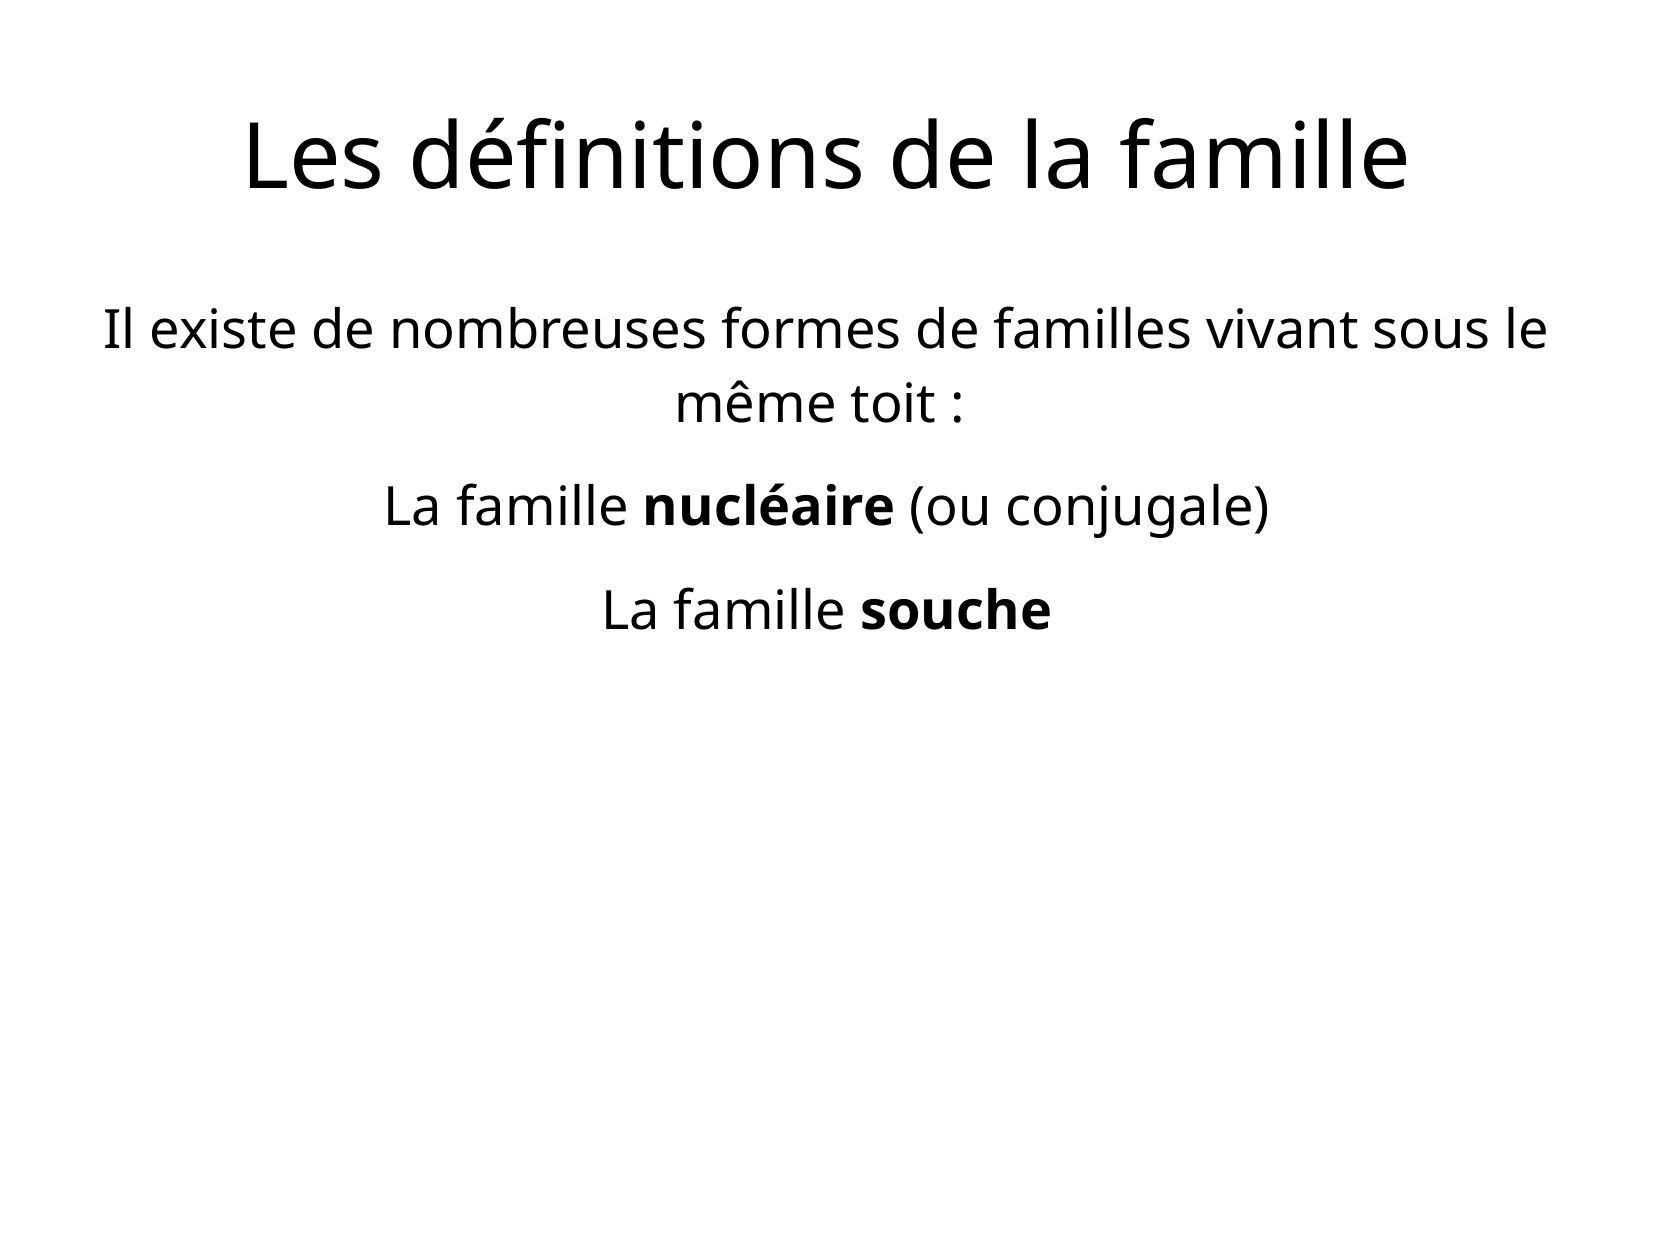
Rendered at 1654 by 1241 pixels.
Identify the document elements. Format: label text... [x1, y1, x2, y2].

list Il existe de nombreuses formes de familles vivant sous le même toit : La famille nucléaire (ou conjugale) La famille souche [70, 290, 1583, 1094]
title Les définitions de la famille [82, 49, 1571, 257]
